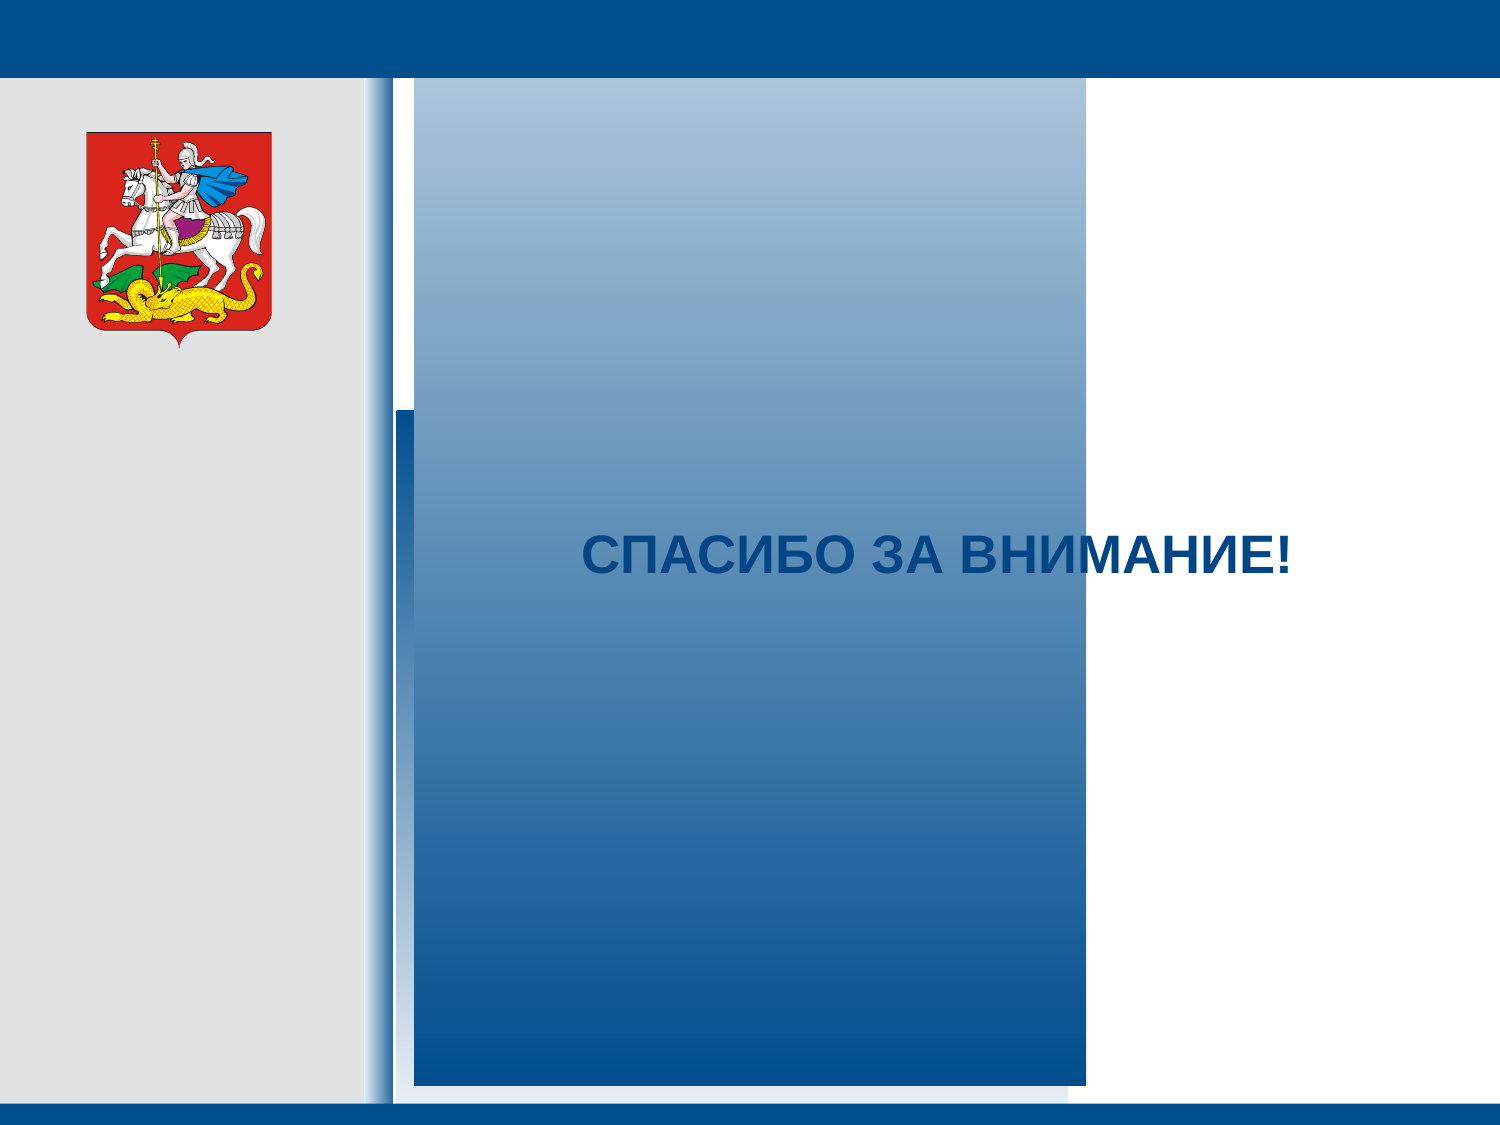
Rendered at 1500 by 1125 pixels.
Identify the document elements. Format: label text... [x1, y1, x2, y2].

title СПАСИБО ЗА ВНИМАНИЕ! [412, 511, 1465, 578]
picture [85, 131, 275, 352]
